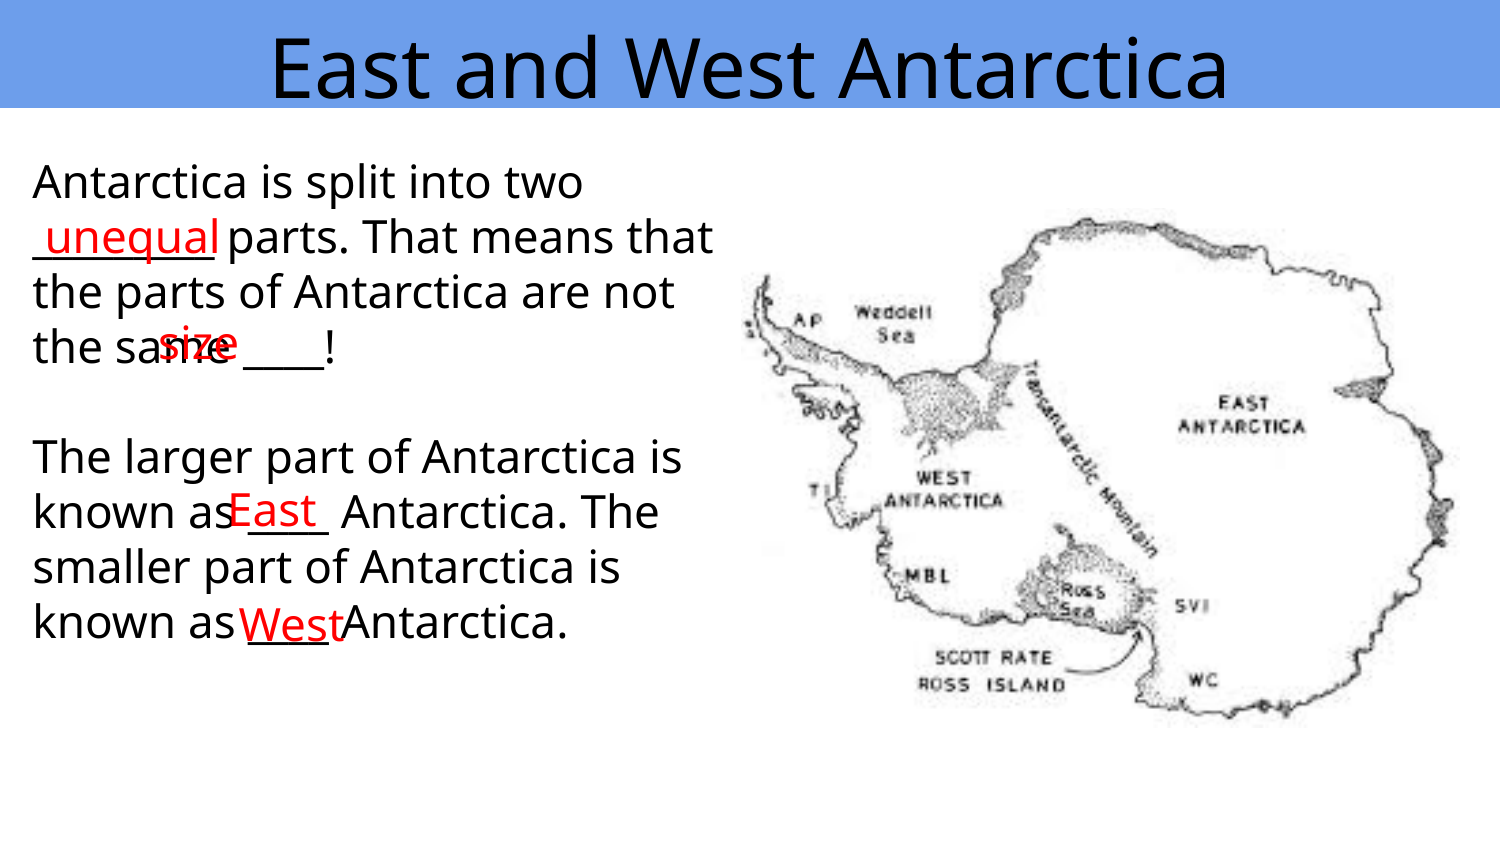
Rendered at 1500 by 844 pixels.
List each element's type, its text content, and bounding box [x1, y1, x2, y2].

title East and West Antarctica [0, 0, 1500, 108]
text_box unequal [29, 192, 249, 284]
picture [741, 208, 1460, 728]
text_box Antarctica is split into two _________ parts. That means that the parts of Antarctica are not the same ____! The larger part of Antarctica is known as ____ Antarctica. The smaller part of Antarctica is known as ____ Antarctica. [17, 137, 760, 827]
text_box West [223, 580, 375, 672]
text_box size [143, 298, 318, 390]
text_box East [212, 465, 387, 557]
